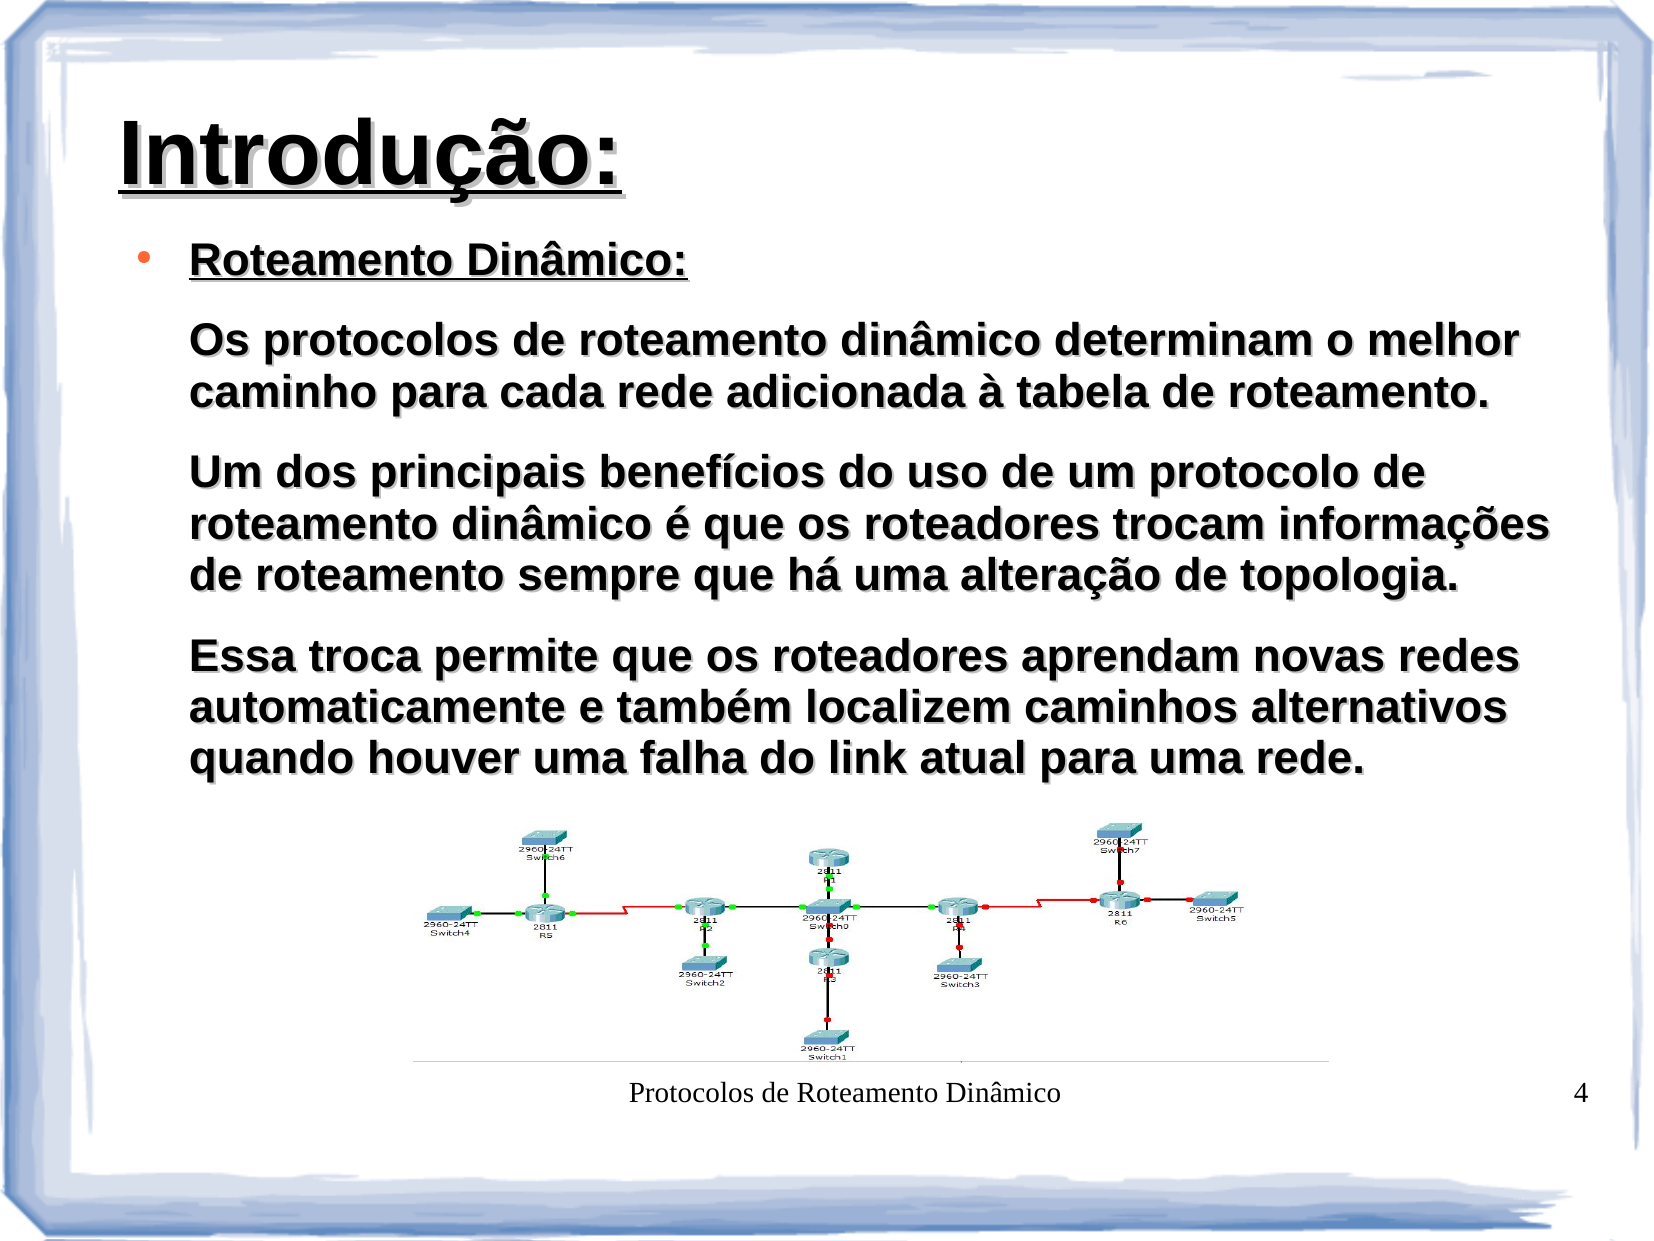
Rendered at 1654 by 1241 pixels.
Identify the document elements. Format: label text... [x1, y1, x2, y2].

list Roteamento Dinâmico: Os protocolos de roteamento dinâmico determinam o melhor caminho para cada rede adicionada à tabela de roteamento. Um dos principais benefícios do uso de um protocolo de roteamento dinâmico é que os roteadores trocam informações de roteamento sempre que há uma alteração de topologia. Essa troca permite que os roteadores aprendam novas redes automaticamente e também localizem caminhos alternativos quando houver uma falha do link atual para uma rede. [118, 233, 1571, 1052]
title Introdução: [118, 49, 1571, 233]
picture [0, 0, 1654, 1241]
